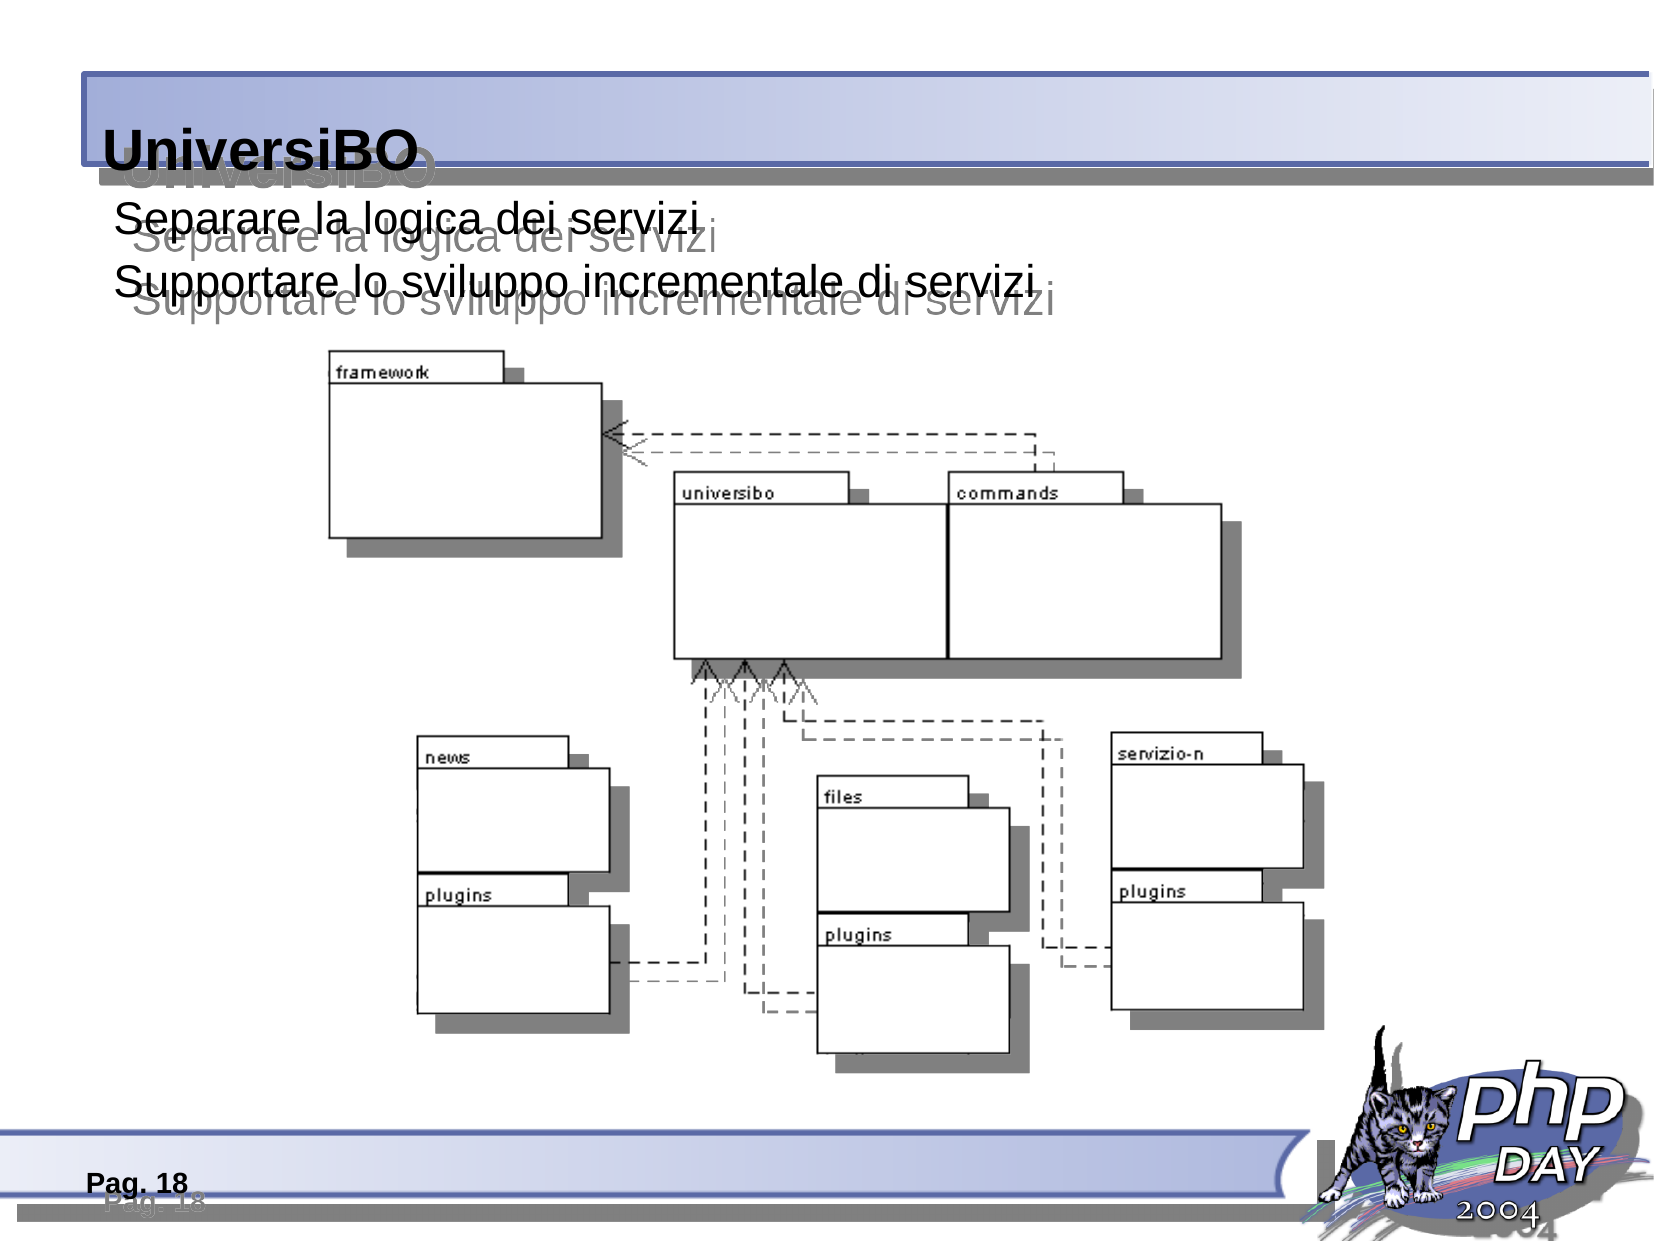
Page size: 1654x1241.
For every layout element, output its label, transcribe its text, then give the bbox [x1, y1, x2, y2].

picture [110, 1195, 117, 1201]
picture [317, 558, 1311, 1066]
text_box Separare la logica dei servizi Supportare lo sviluppo incrementale di servizi [90, 192, 1341, 558]
picture [0, 1025, 1652, 1233]
text_box UniversiBO [102, 85, 1394, 155]
picture [126, 1180, 133, 1190]
